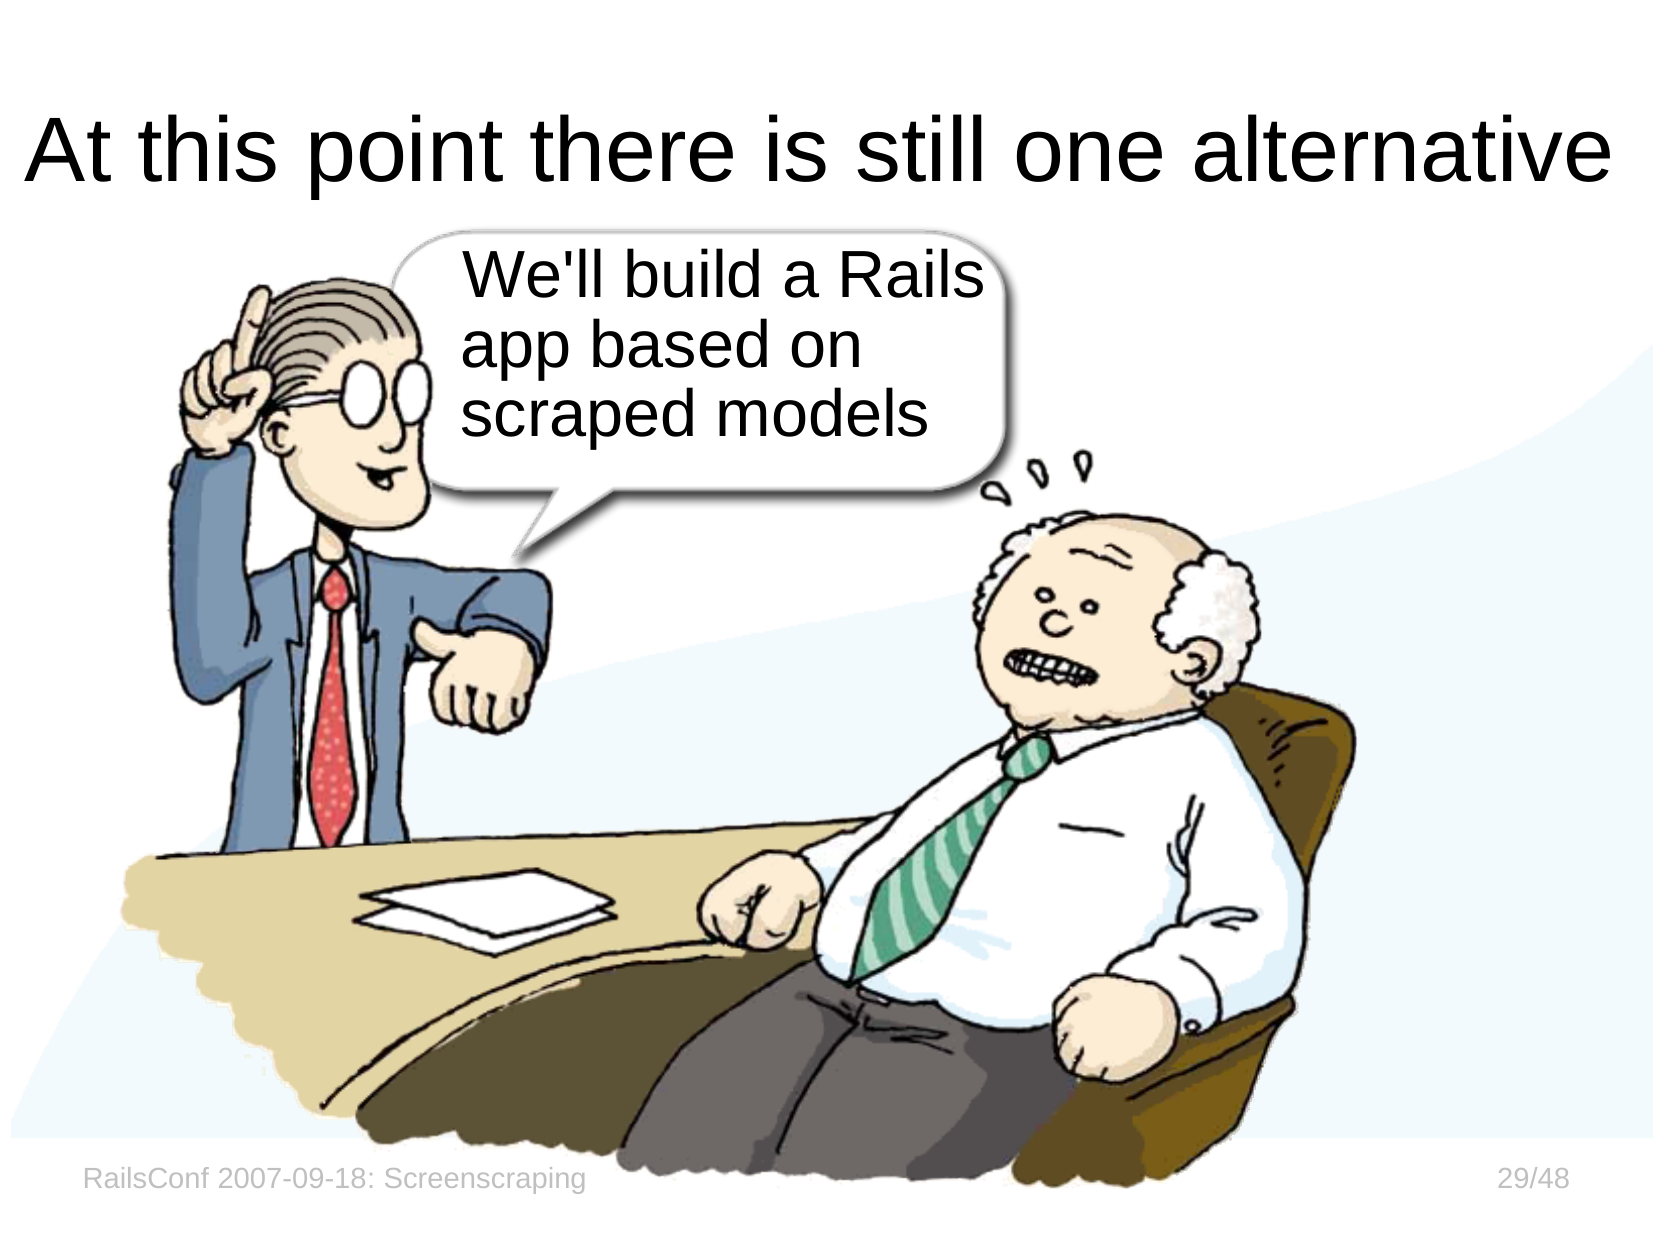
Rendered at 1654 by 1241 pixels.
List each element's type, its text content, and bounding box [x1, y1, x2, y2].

text_box We'll build a Rails app based on scraped models [663, 257, 993, 550]
picture [11, 0, 1653, 1231]
title At this point there is still one alternative [23, 49, 1619, 257]
